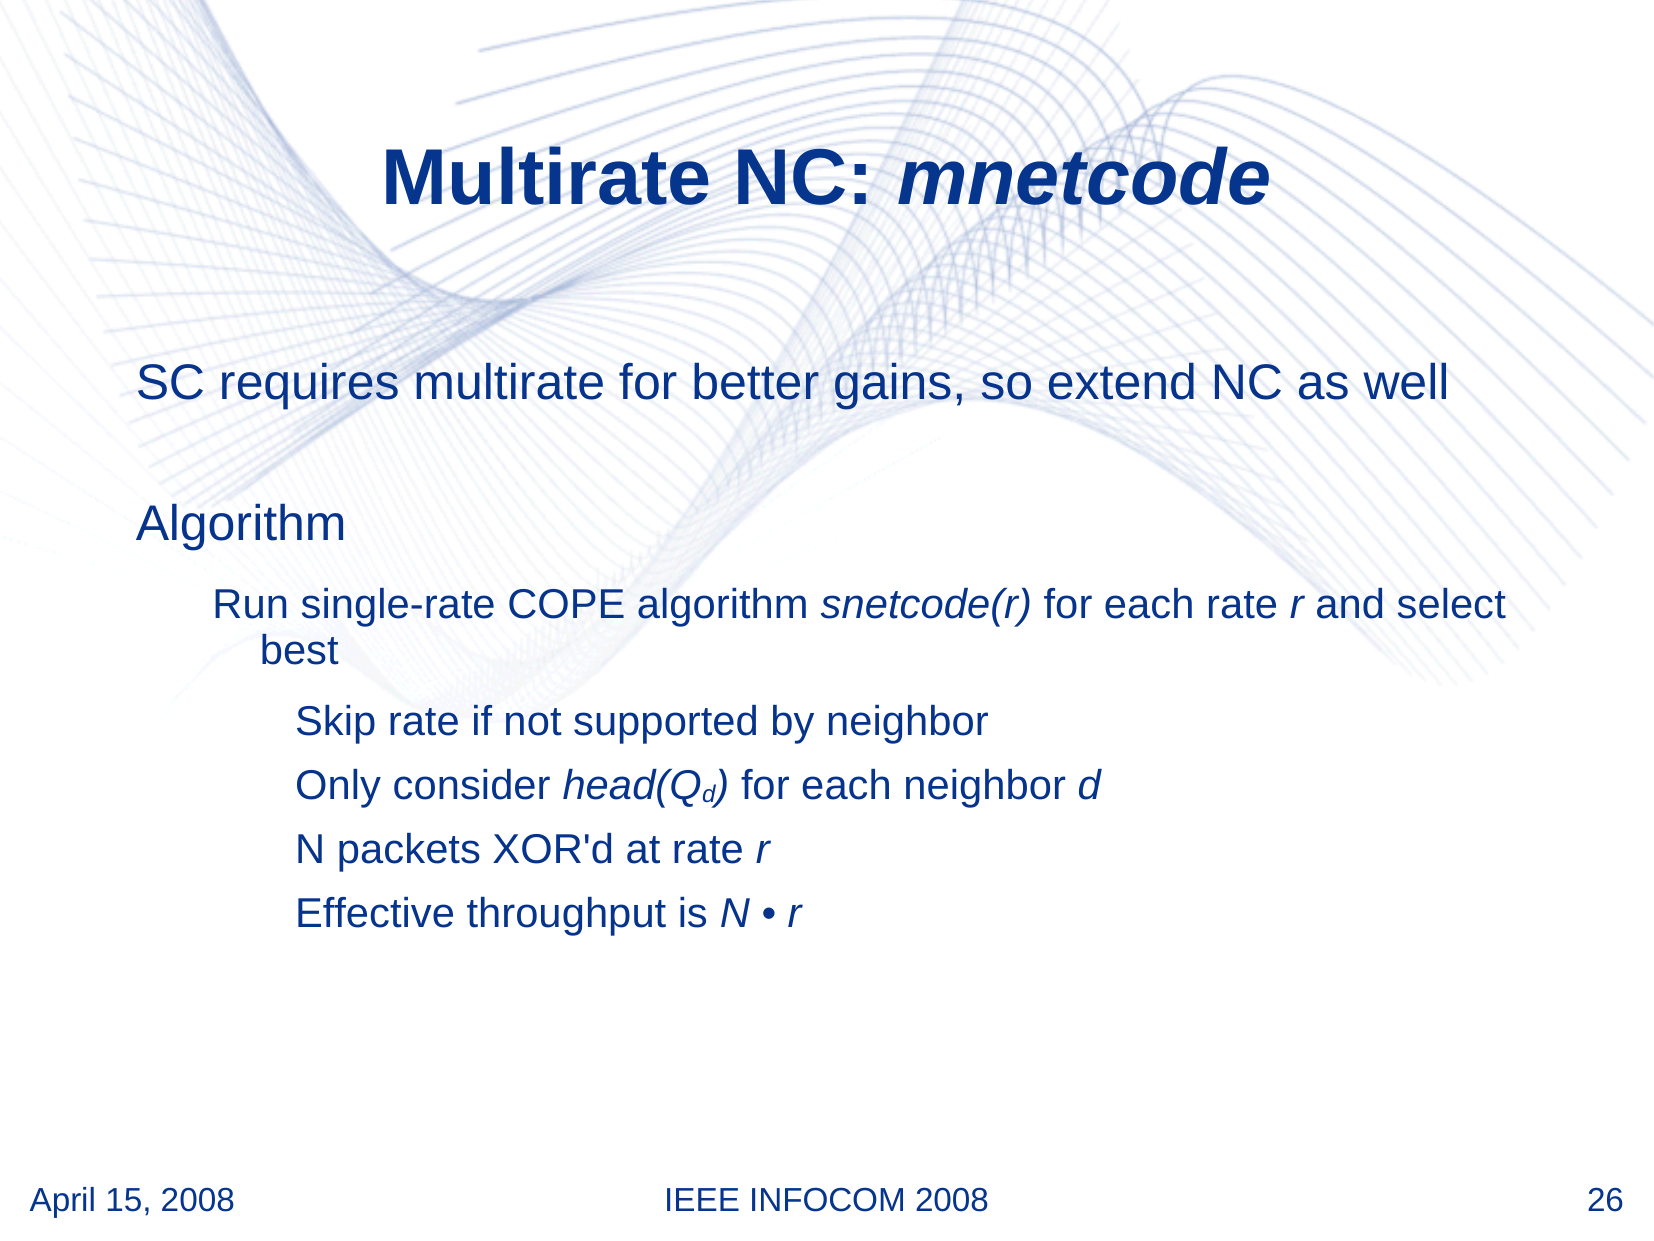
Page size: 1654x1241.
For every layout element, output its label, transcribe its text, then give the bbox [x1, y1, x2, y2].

title Multirate NC: mnetcode [118, 66, 1536, 288]
picture [0, 0, 1654, 1241]
list SC requires multirate for better gains, so extend NC as well Algorithm Run single-rate COPE algorithm snetcode(r) for each rate r and select best Skip rate if not supported by neighbor Only consider head(Qd) for each neighbor d N packets XOR'd at rate r Effective throughput is N • r [118, 354, 1536, 1108]
